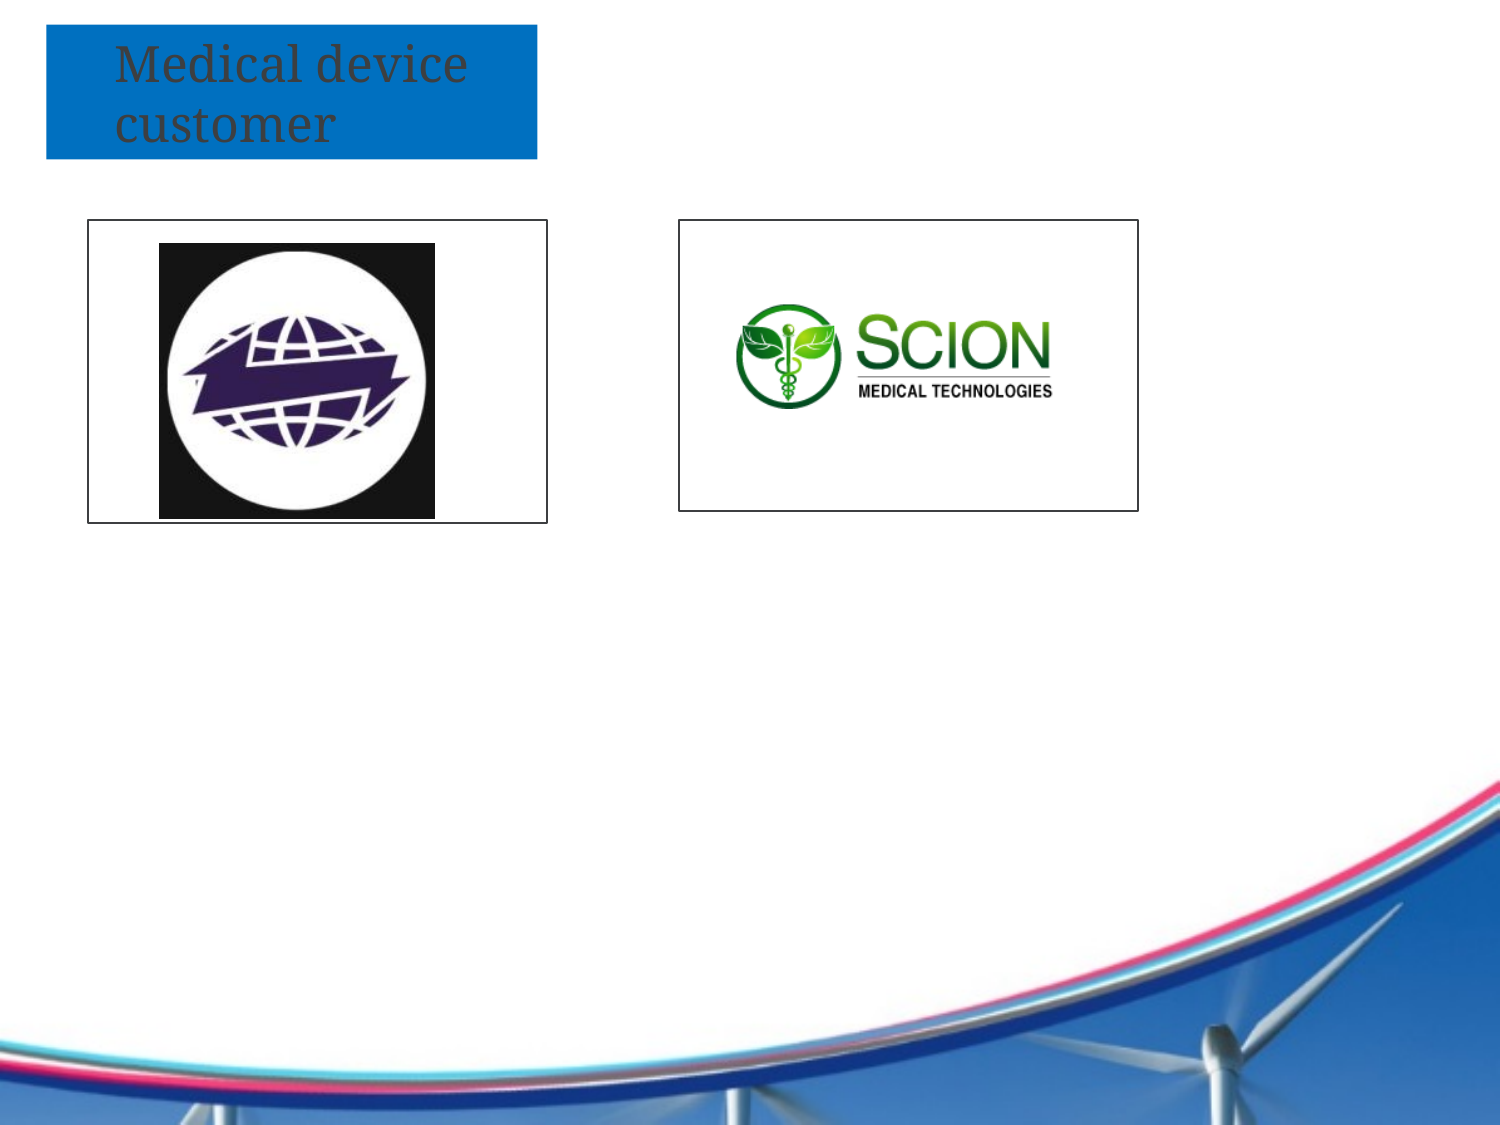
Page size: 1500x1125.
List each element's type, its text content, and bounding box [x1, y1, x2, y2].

picture [0, 0, 1500, 1125]
text_box Medical device customer [46, 24, 538, 160]
